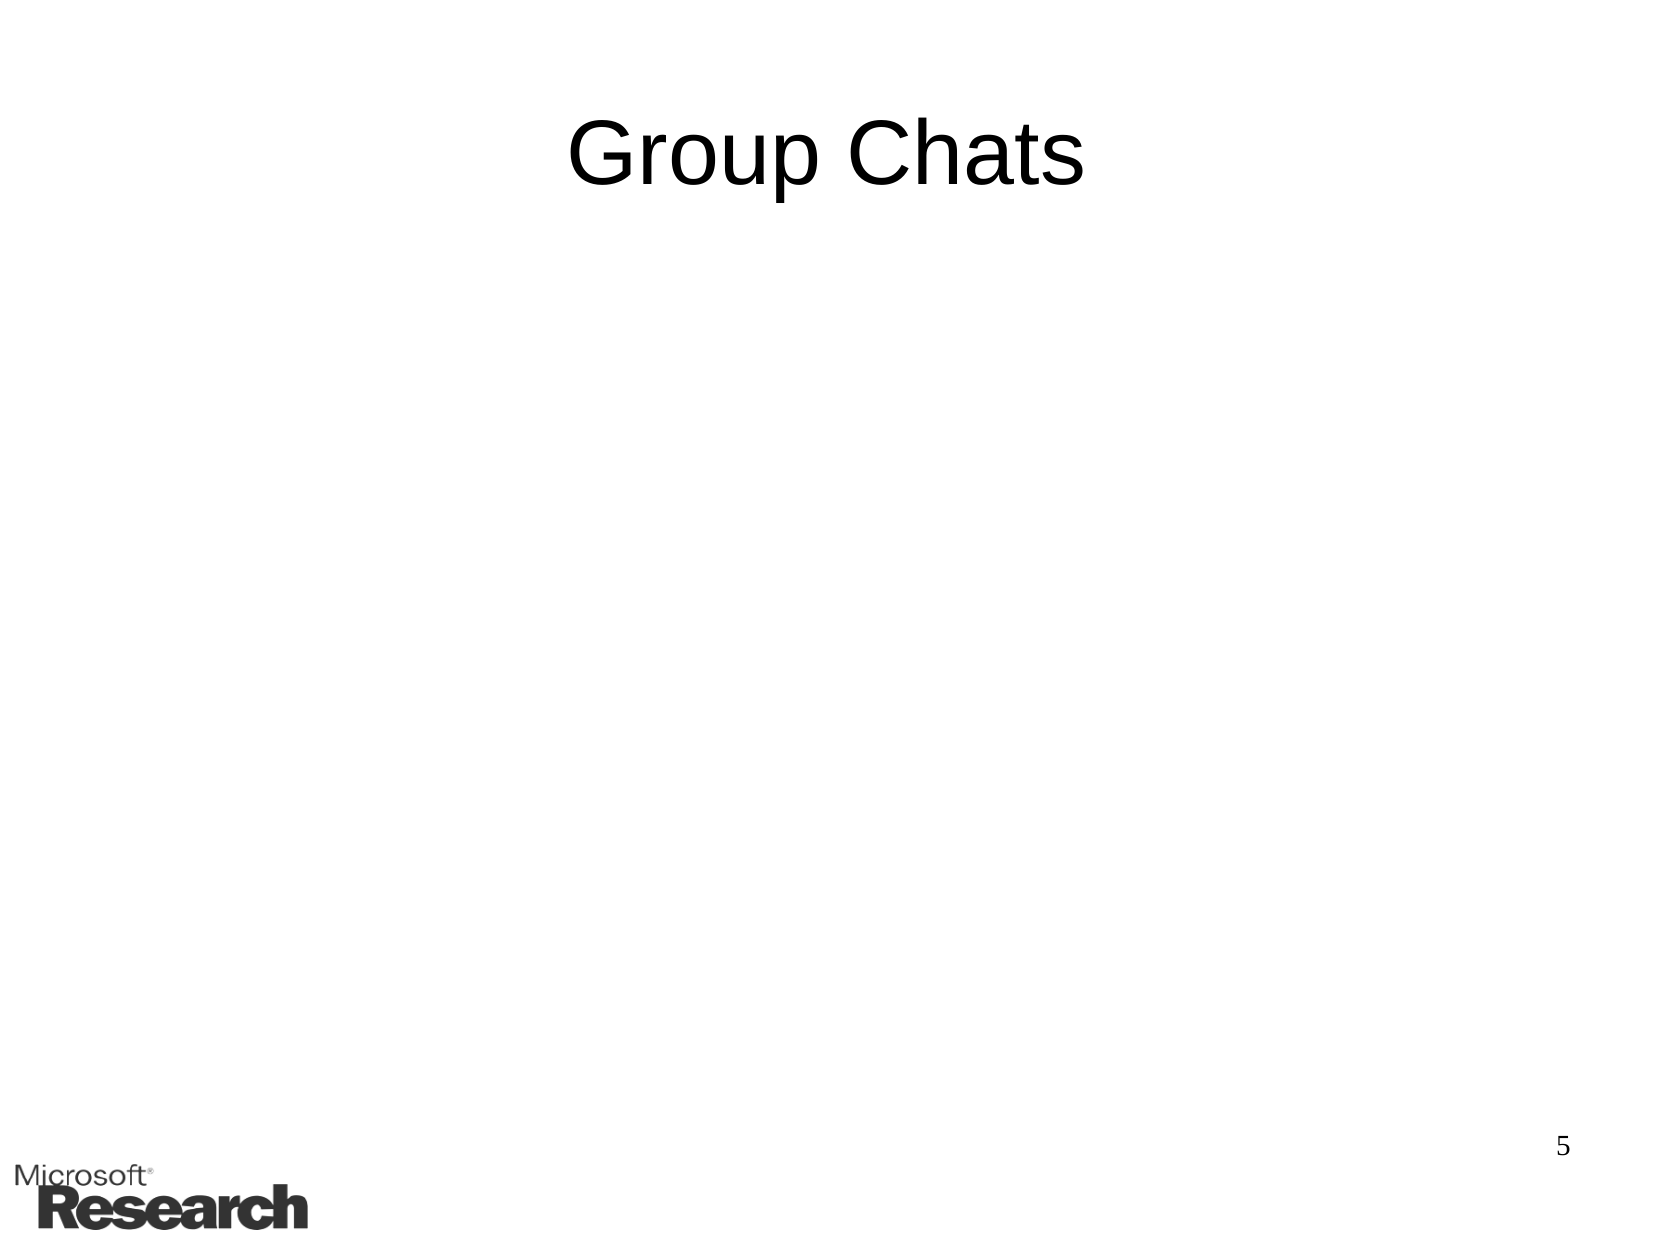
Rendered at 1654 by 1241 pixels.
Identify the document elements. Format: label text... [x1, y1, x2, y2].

picture [5, 1148, 322, 1241]
title Group Chats [82, 49, 1571, 257]
